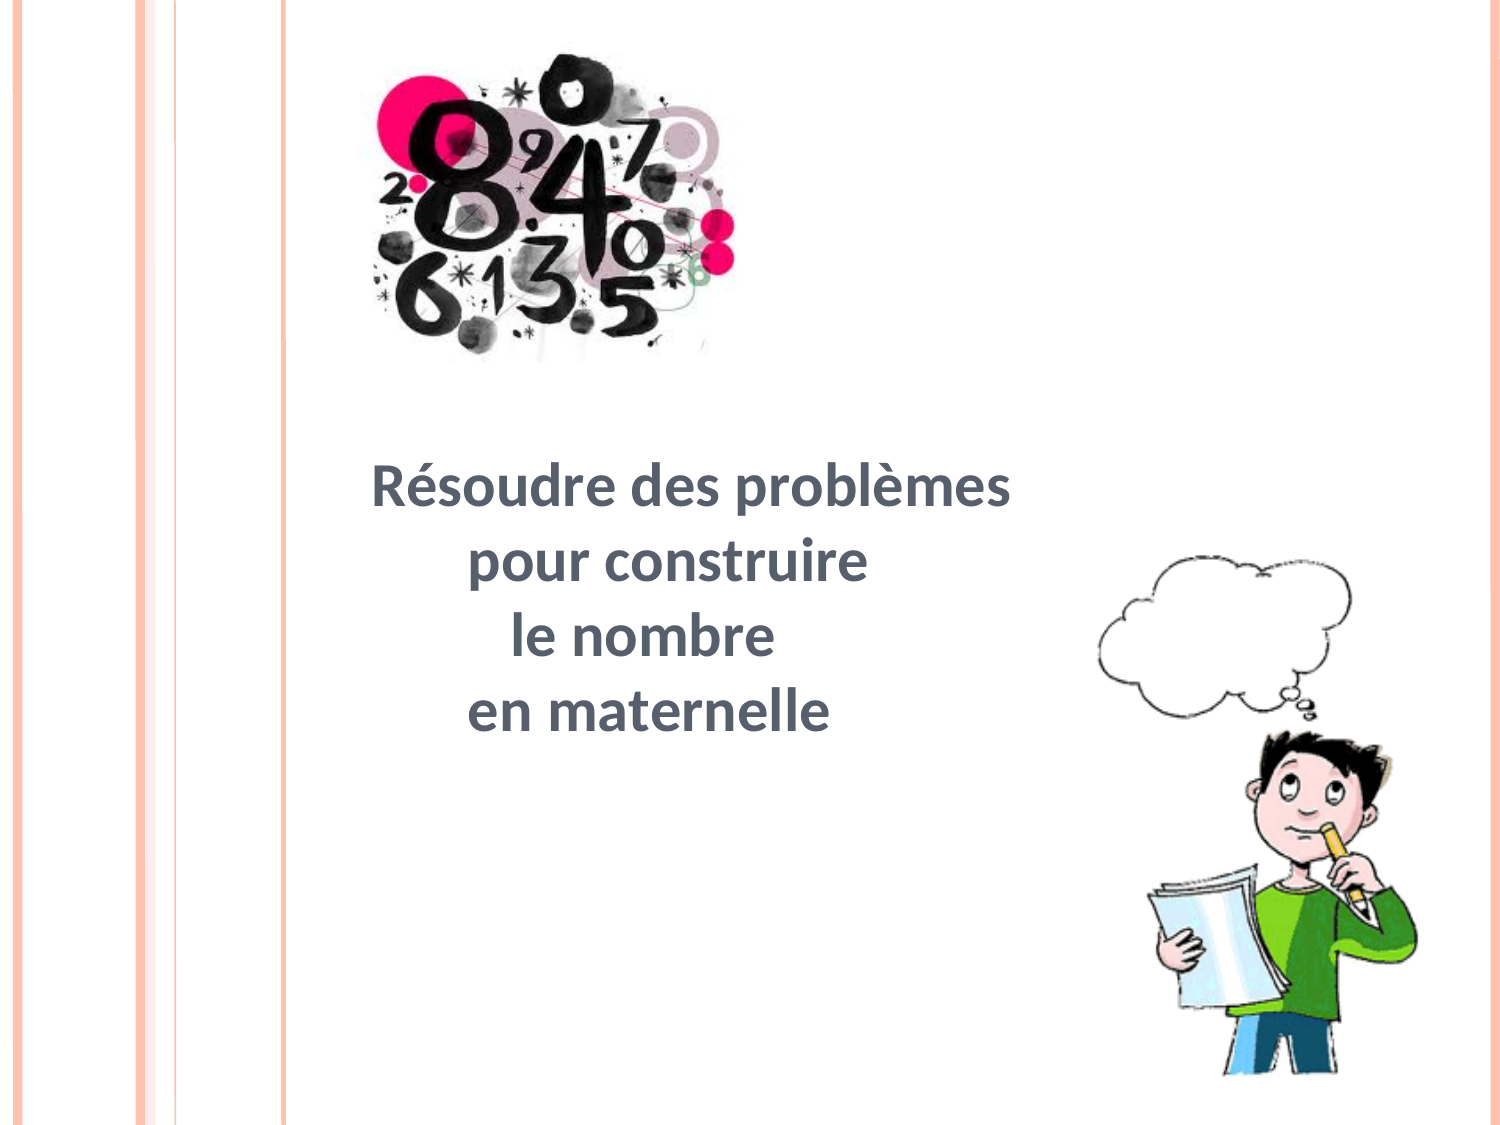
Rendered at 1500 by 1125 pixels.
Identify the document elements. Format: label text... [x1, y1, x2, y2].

title Résoudre des problèmes pour construire le nombre en maternelle [112, 290, 1388, 752]
picture [1080, 550, 1436, 1083]
picture [360, 42, 745, 364]
